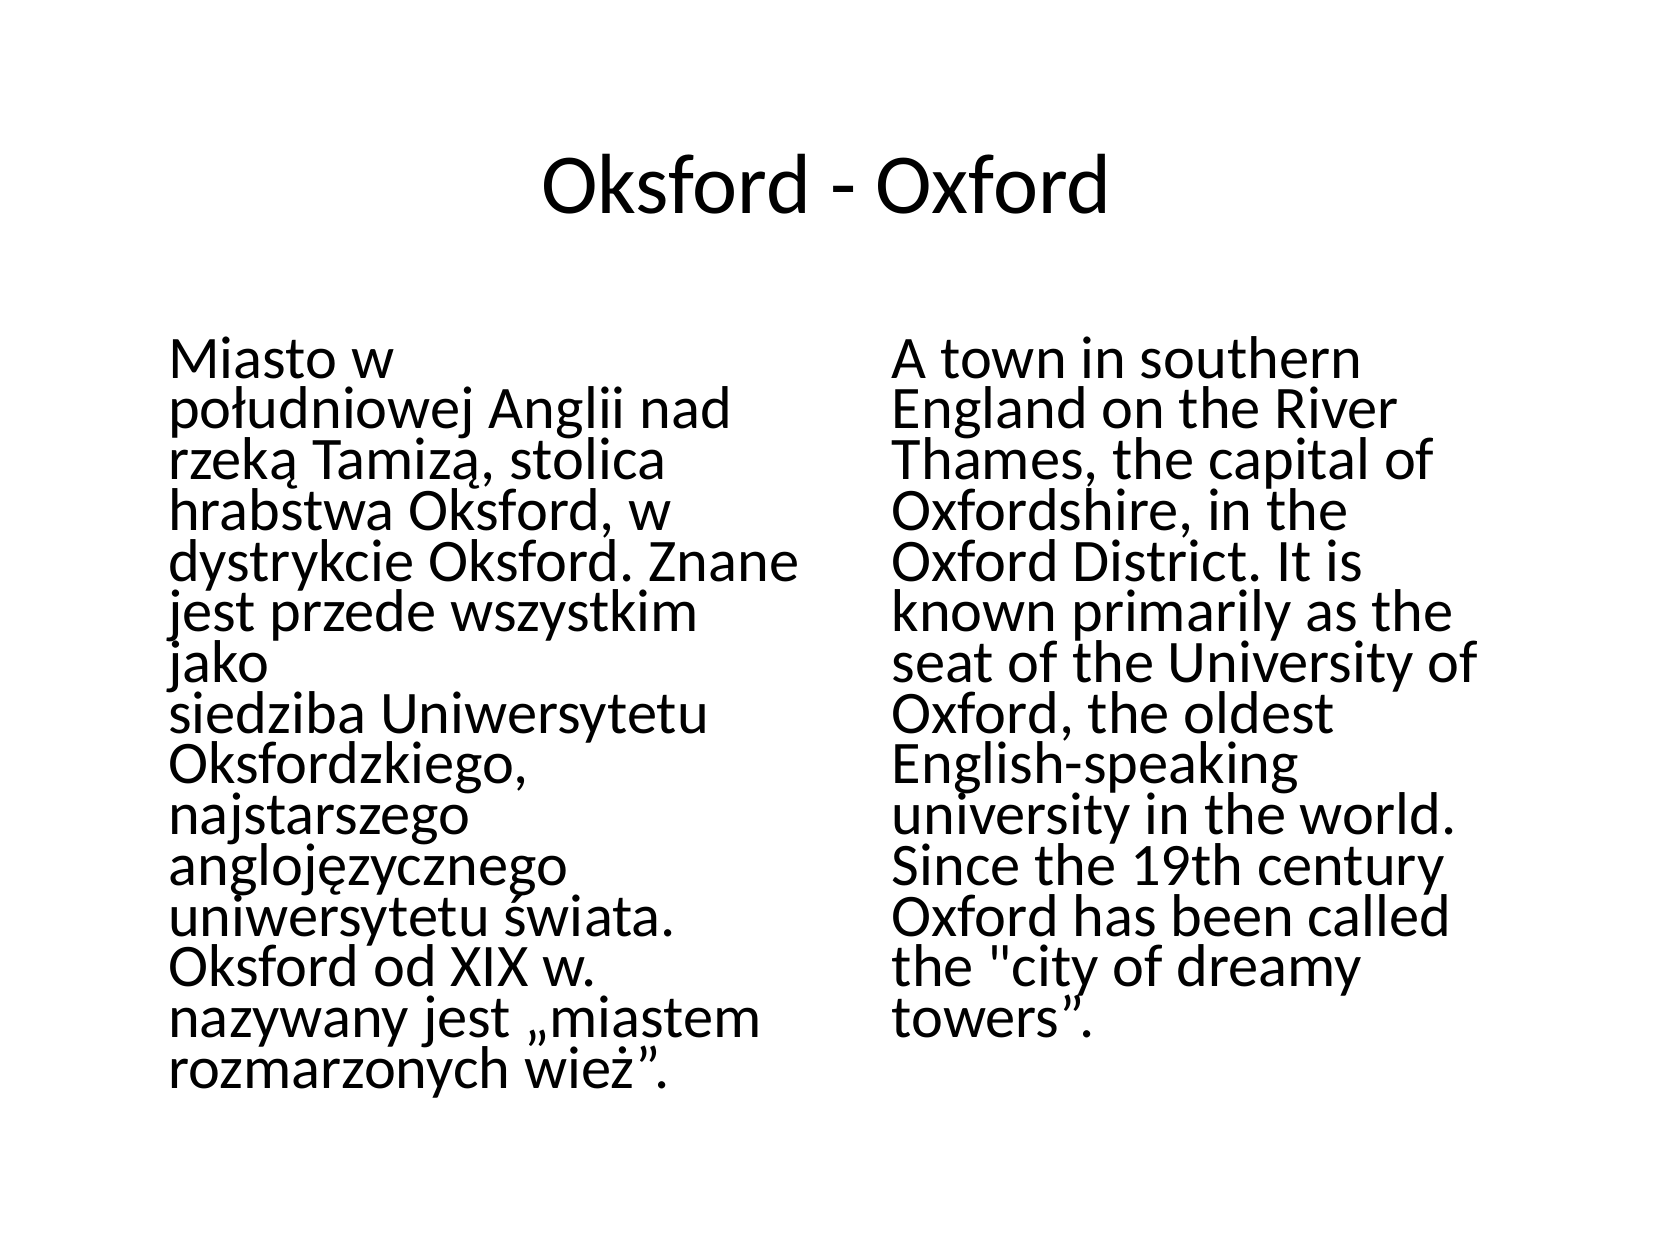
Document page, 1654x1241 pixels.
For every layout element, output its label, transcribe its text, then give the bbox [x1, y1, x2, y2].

title Oksford - Oxford [113, 66, 1540, 306]
list Miasto w południowej Anglii nad rzeką Tamizą, stolica hrabstwa Oksford, w dystrykcie Oksford. Znane jest przede wszystkim jako siedziba Uniwersytetu Oksfordzkiego, najstarszego anglojęzycznego uniwersytetu świata. Oksford od XIX w. nazywany jest „miastem rozmarzonych wież”. [113, 330, 817, 1117]
list A town in southern England on the River Thames, the capital of Oxfordshire, in the Oxford District. It is known primarily as the seat of the University of Oxford, the oldest English-speaking university in the world. Since the 19th century Oxford has been called the "city of dreamy towers”. [837, 330, 1540, 1117]
